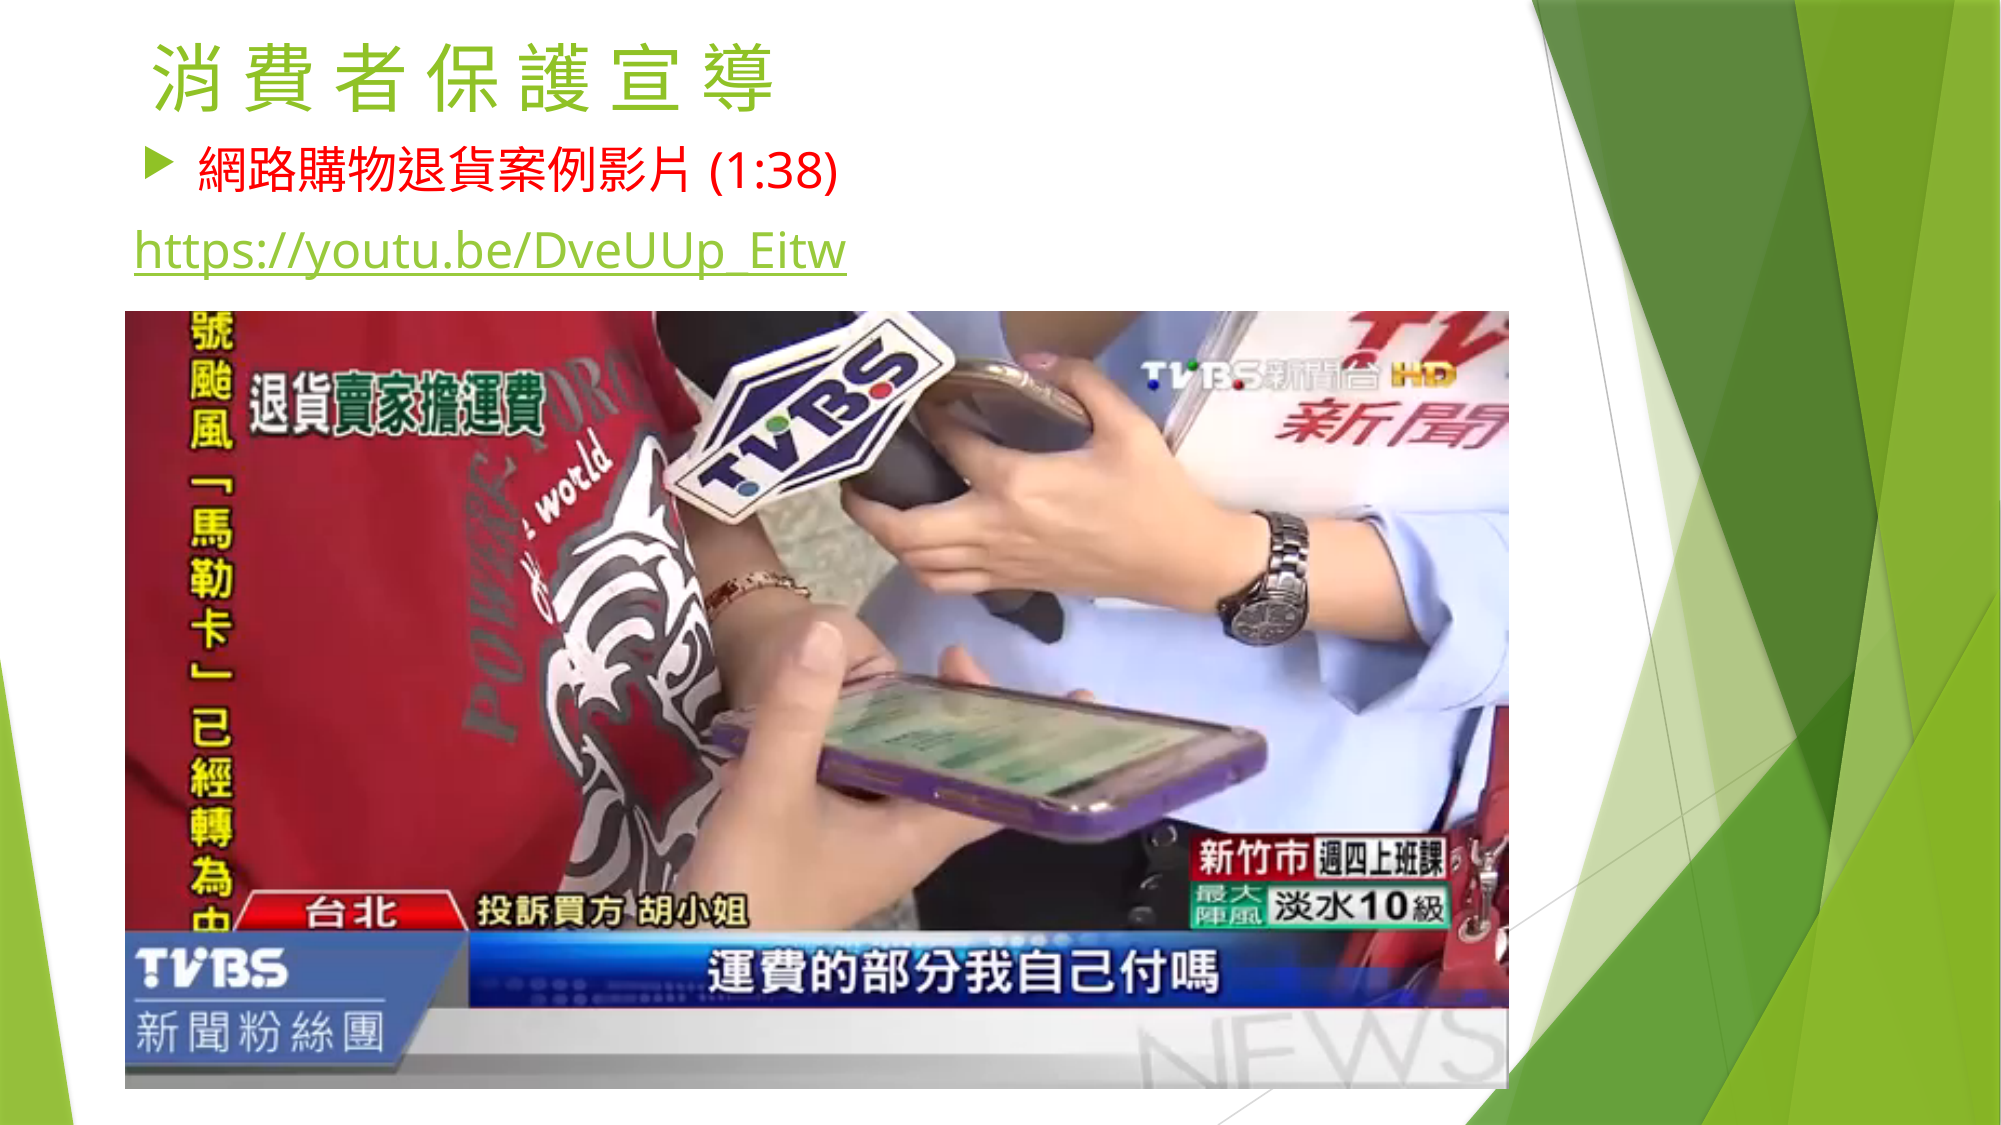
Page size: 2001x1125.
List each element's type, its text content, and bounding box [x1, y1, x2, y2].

text_box 消 費 者 保 護 宣 導 [0, 23, 1000, 131]
text_box [124, 310, 1510, 1090]
text_box 網路購物退貨案例影片(1:38) https://youtu.be/DveUUp_Eitw [81, 130, 899, 204]
